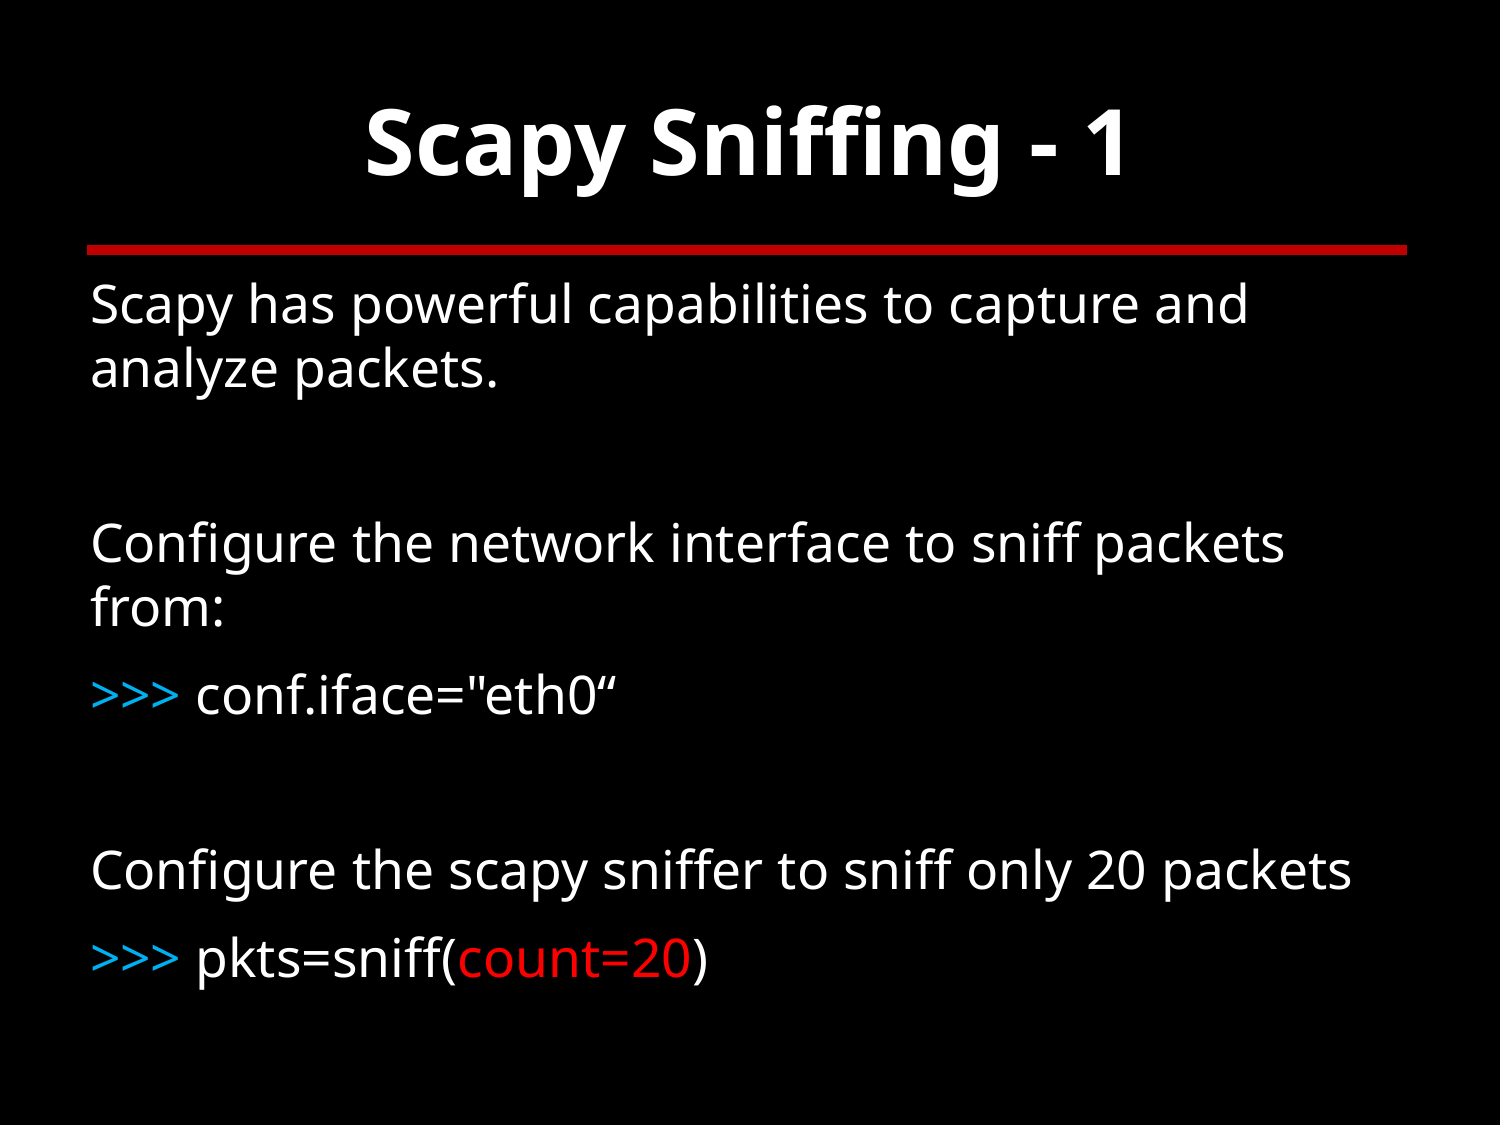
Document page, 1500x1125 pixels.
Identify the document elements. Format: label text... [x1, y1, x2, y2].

title Scapy Sniffing - 1 [75, 45, 1425, 233]
list Scapy has powerful capabilities to capture and analyze packets. Configure the network interface to sniff packets from: >>> conf.iface="eth0“ Configure the scapy sniffer to sniff only 20 packets >>> pkts=sniff(count=20) [75, 262, 1425, 1005]
